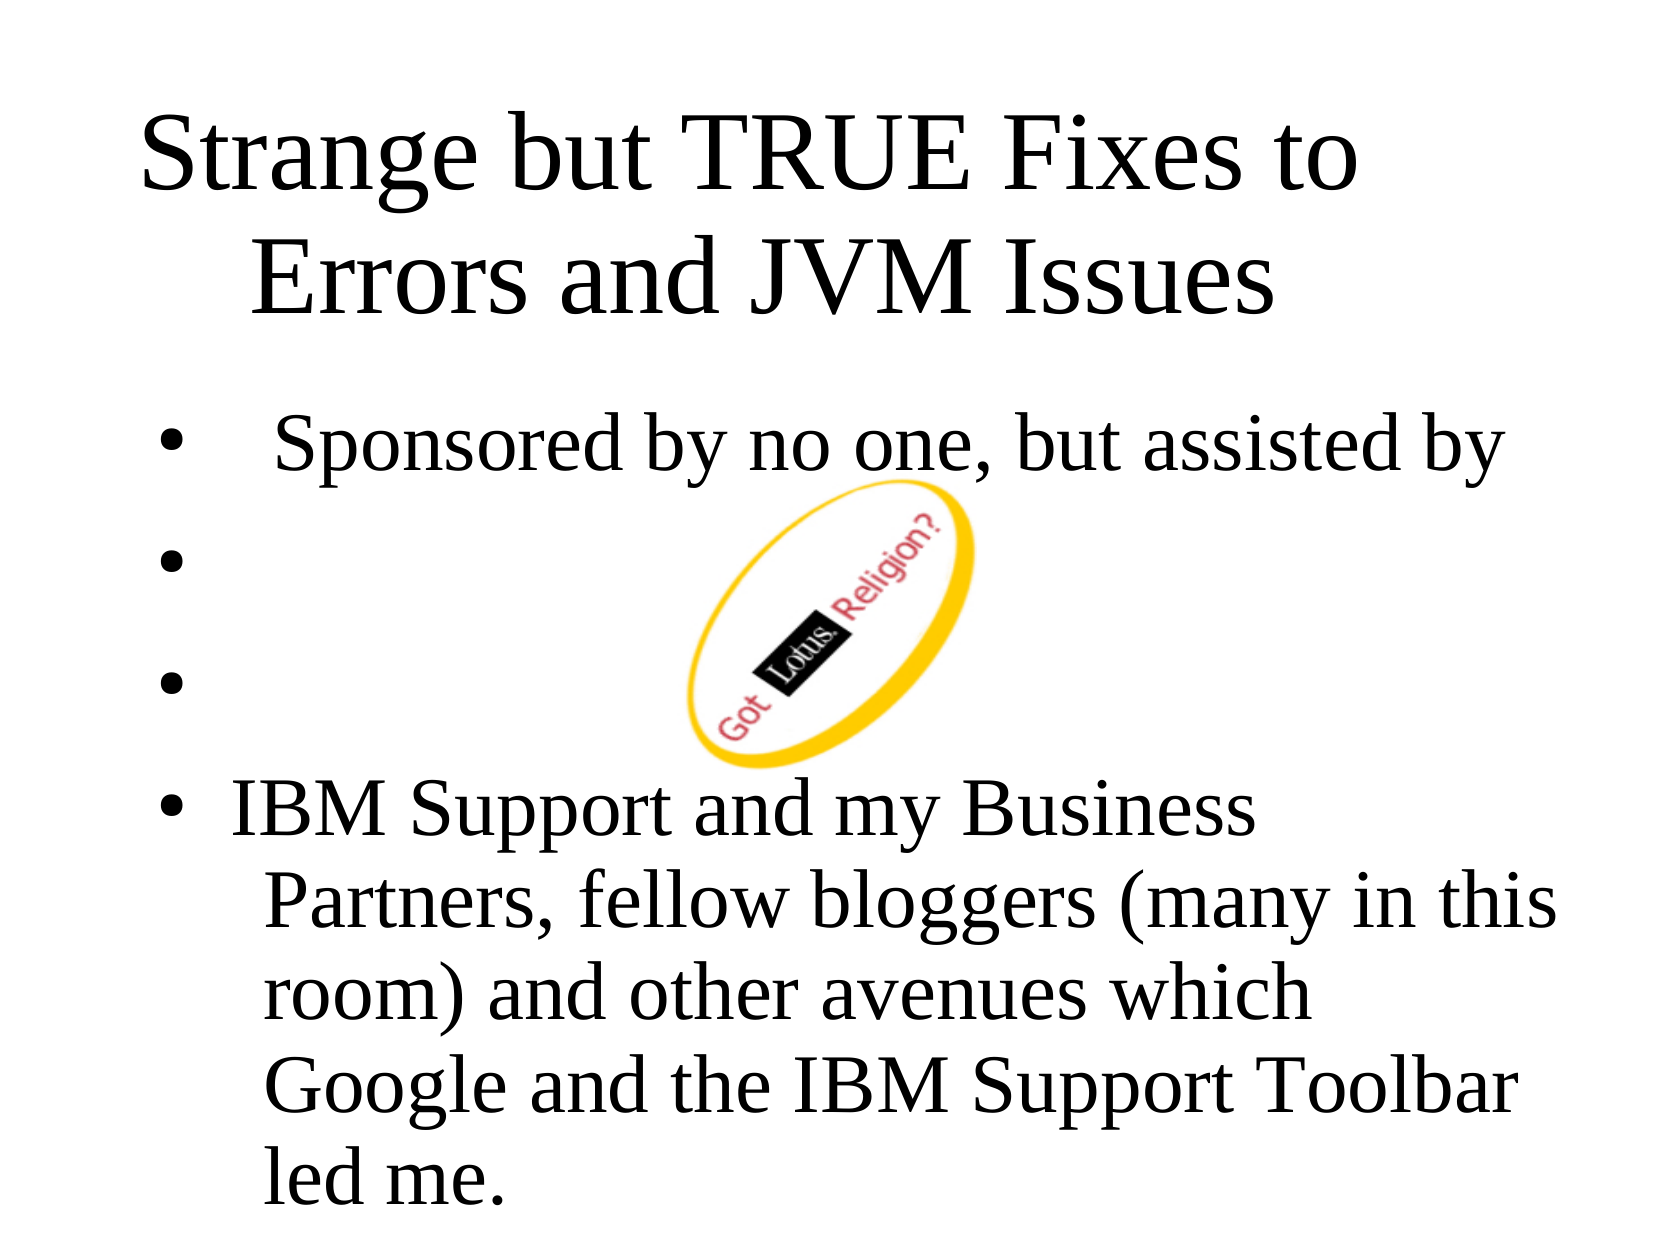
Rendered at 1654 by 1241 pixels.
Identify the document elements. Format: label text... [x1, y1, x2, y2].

title Strange but TRUE Fixes to Errors and JVM Issues [111, 82, 1417, 345]
list Sponsored by no one, but assisted by IBM Support and my Business Partners, fellow bloggers (many in this room) and other avenues which Google and the IBM Support Toolbar led me. [121, 395, 1573, 1174]
